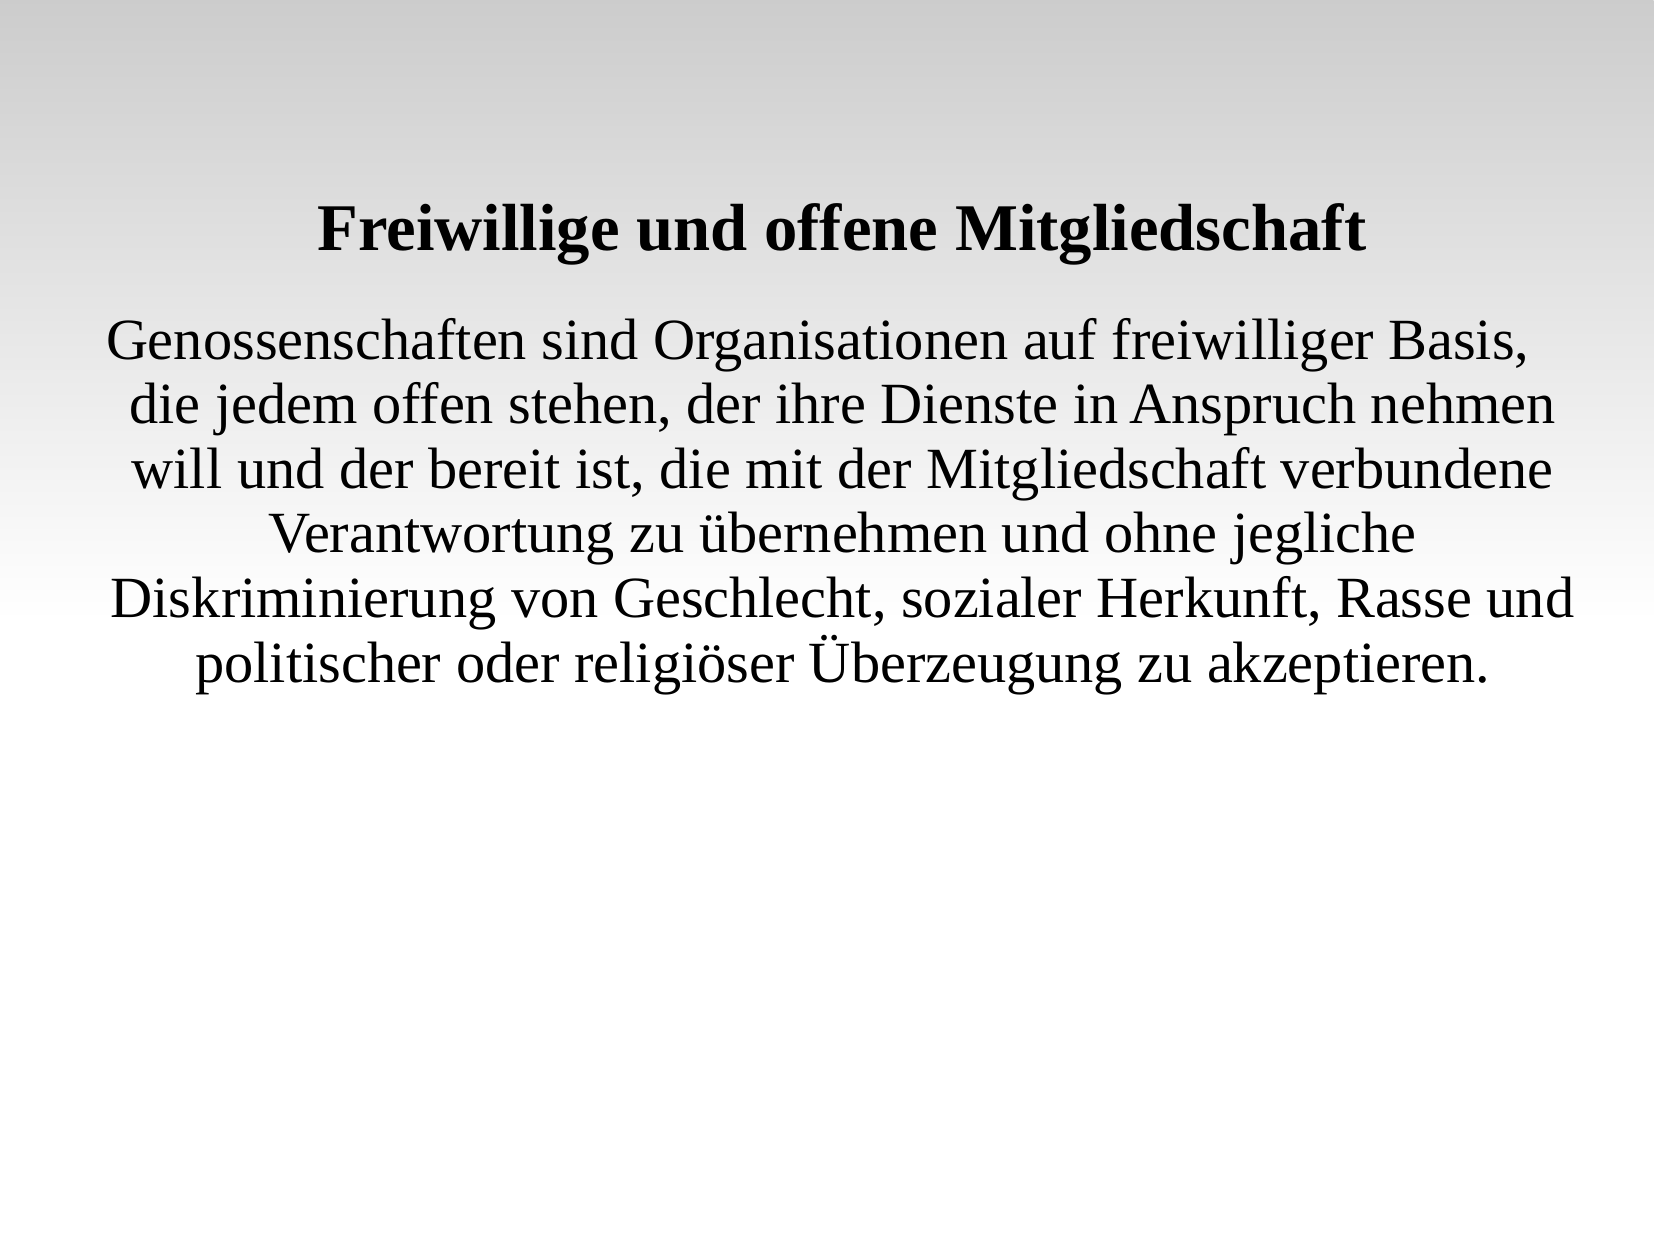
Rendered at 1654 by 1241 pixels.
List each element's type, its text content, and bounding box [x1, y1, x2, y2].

text_box [0, 118, 1654, 263]
text_box Freiwillige und offene Mitgliedschaft Genossenschaften sind Organisationen auf freiwilliger Basis, die jedem offen stehen, der ihre Dienste in Anspruch nehmen will und der bereit ist, die mit der Mitgliedschaft verbundene Verantwortung zu übernehmen und ohne jegliche Diskriminierung von Geschlecht, sozialer Herkunft, Rasse und politischer oder religiöser Überzeugung zu akzeptieren. [91, 183, 1595, 702]
